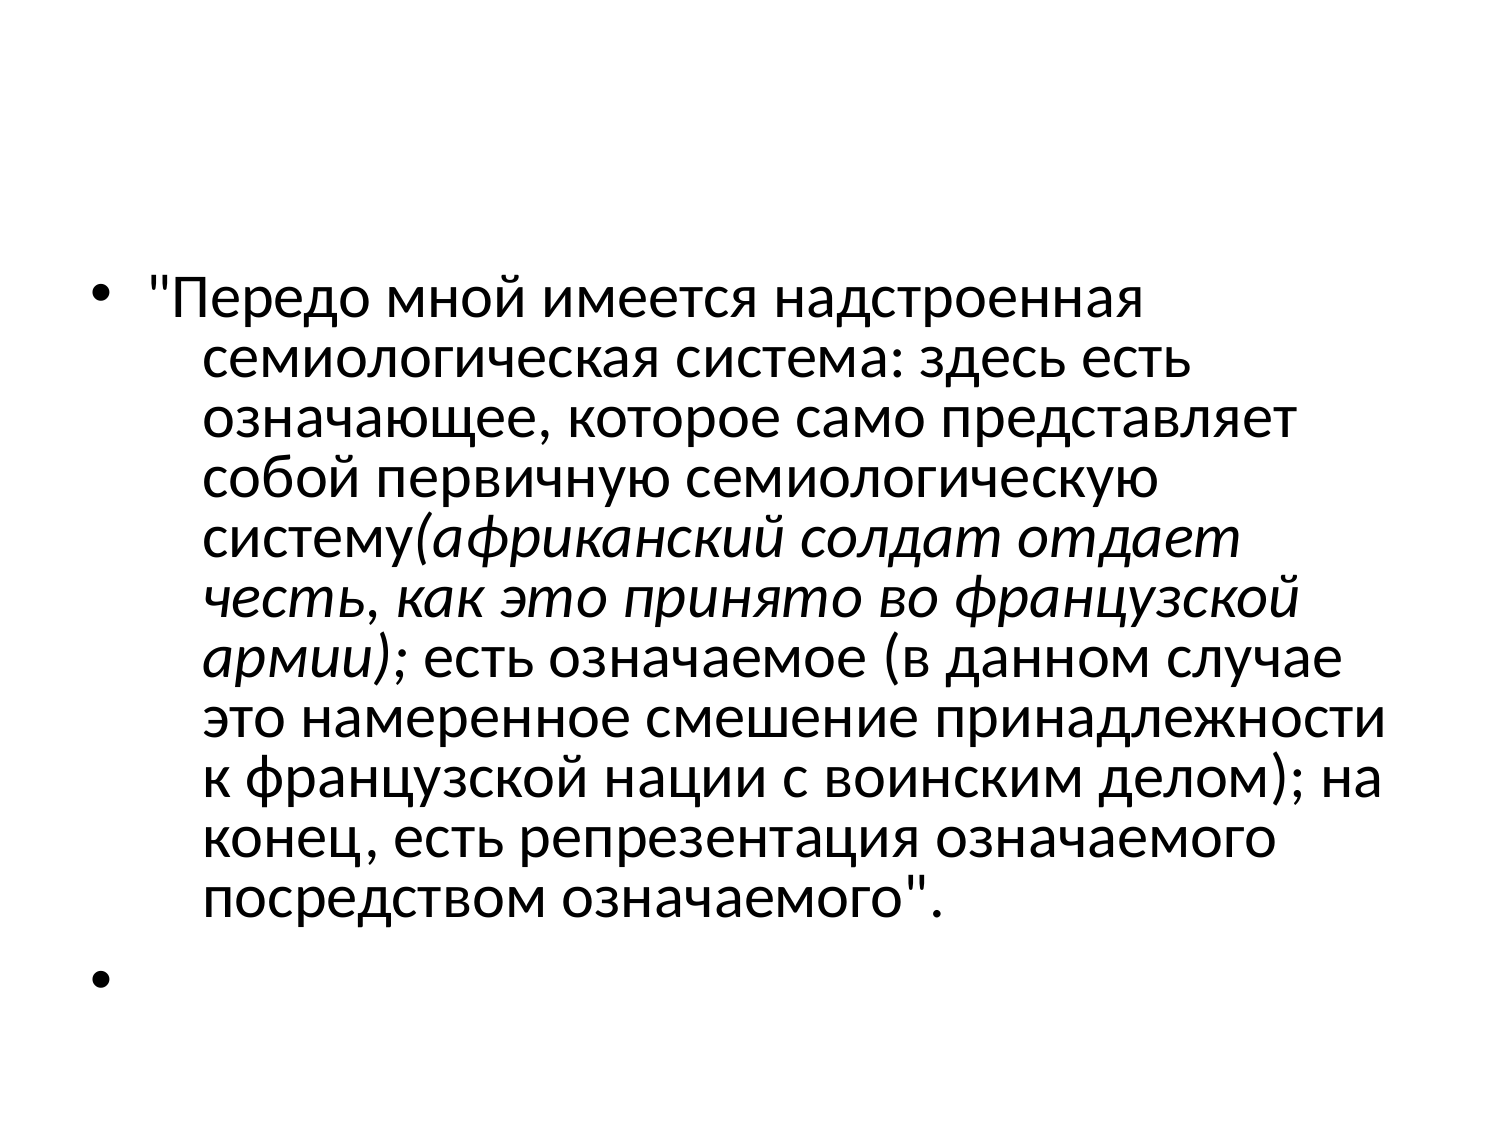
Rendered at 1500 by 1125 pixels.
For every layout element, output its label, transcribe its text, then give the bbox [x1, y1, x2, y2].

list "Передо мной имеется надстроенная семиологическая система: здесь есть означающее, которое само представляет собой первичную семиологическую систему(африканский солдат отдает честь, как это принято во французской армии); есть озна­чаемое (в данном случае это намеренное смешение принадлежности к французской нации с воинским делом); на­конец, есть репрезентация означаемого посредством озна­чаемого". [75, 262, 1426, 1005]
